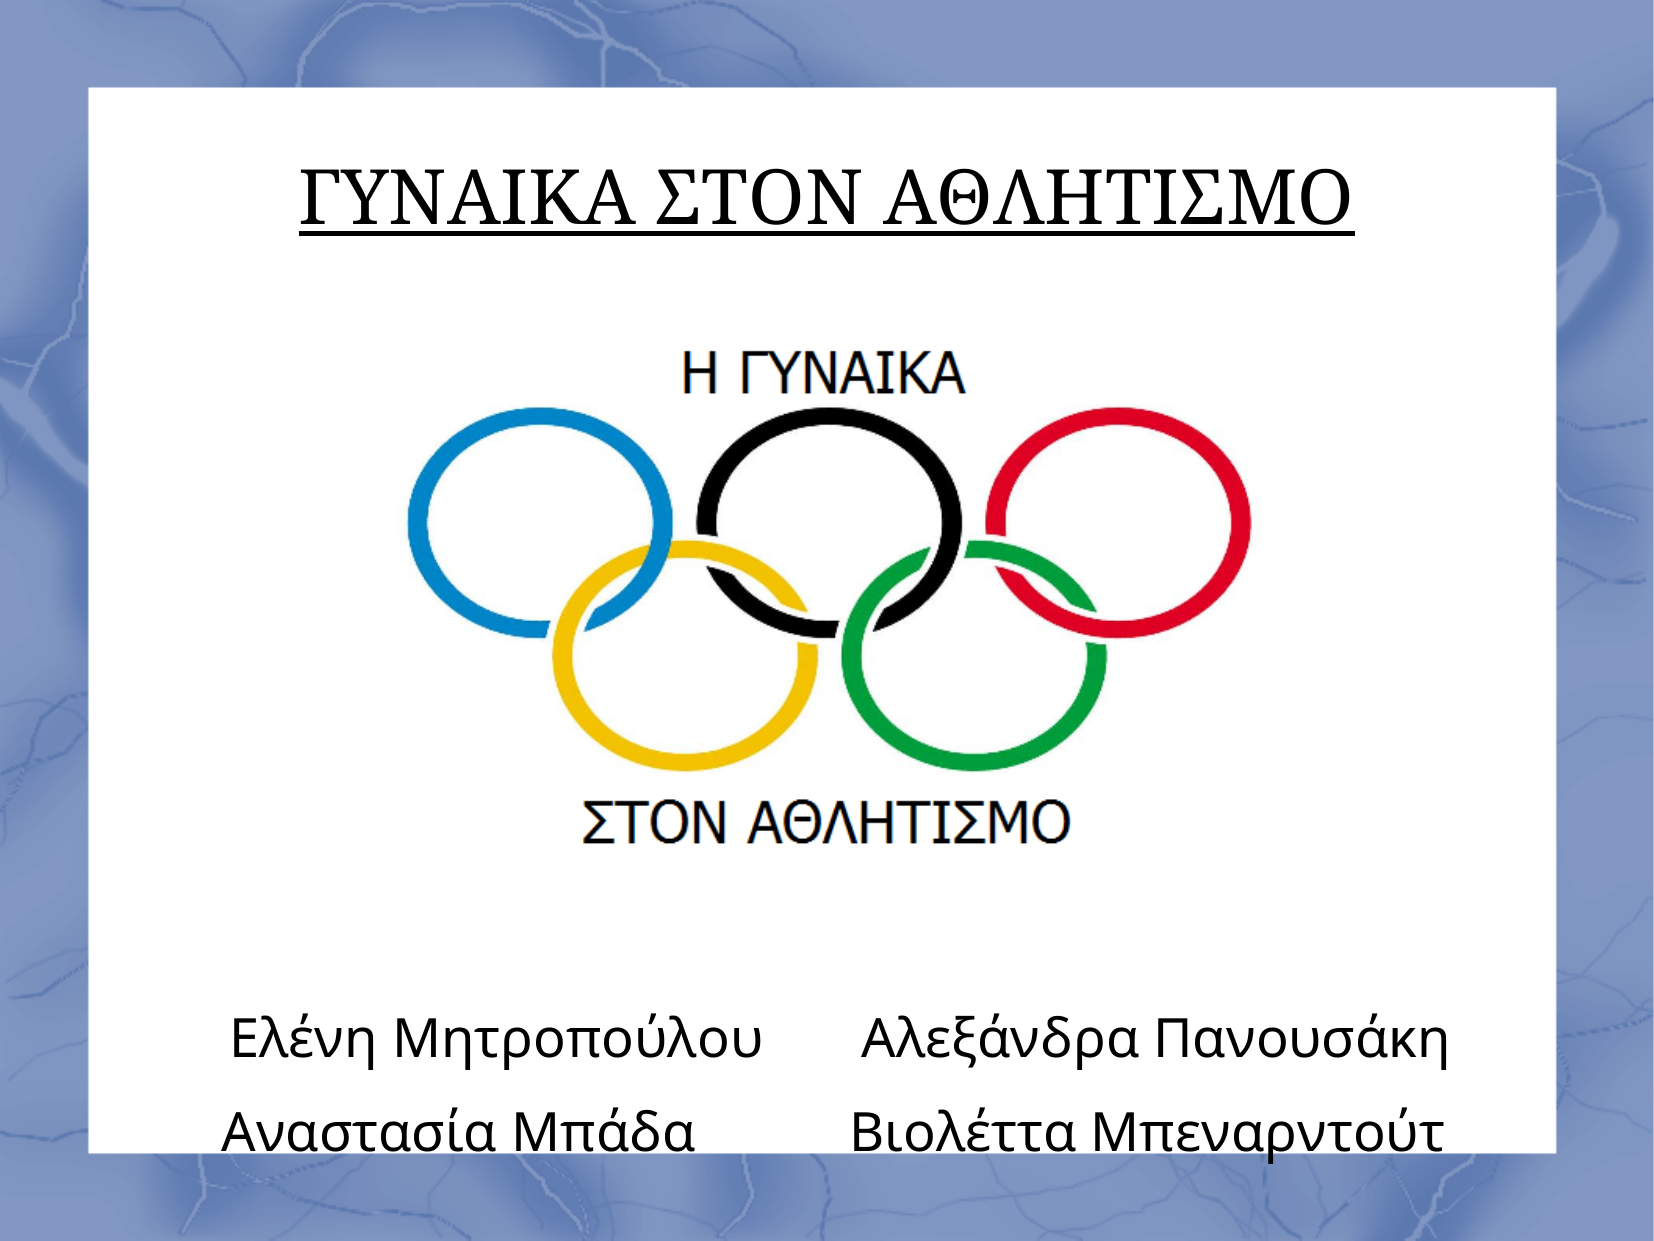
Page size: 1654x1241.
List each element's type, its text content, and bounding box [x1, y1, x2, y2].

title ΓΥΝΑΙΚΑ ΣΤΟΝ ΑΘΛΗΤΙΣΜΟ [118, 90, 1536, 298]
picture [352, 332, 1305, 911]
subtitle Ελένη Μητροπούλου Αλεξάνδρα Πανουσάκη Αναστασία Μπάδα Βιολέττα Μπεναρντούτ [147, 740, 1506, 1241]
